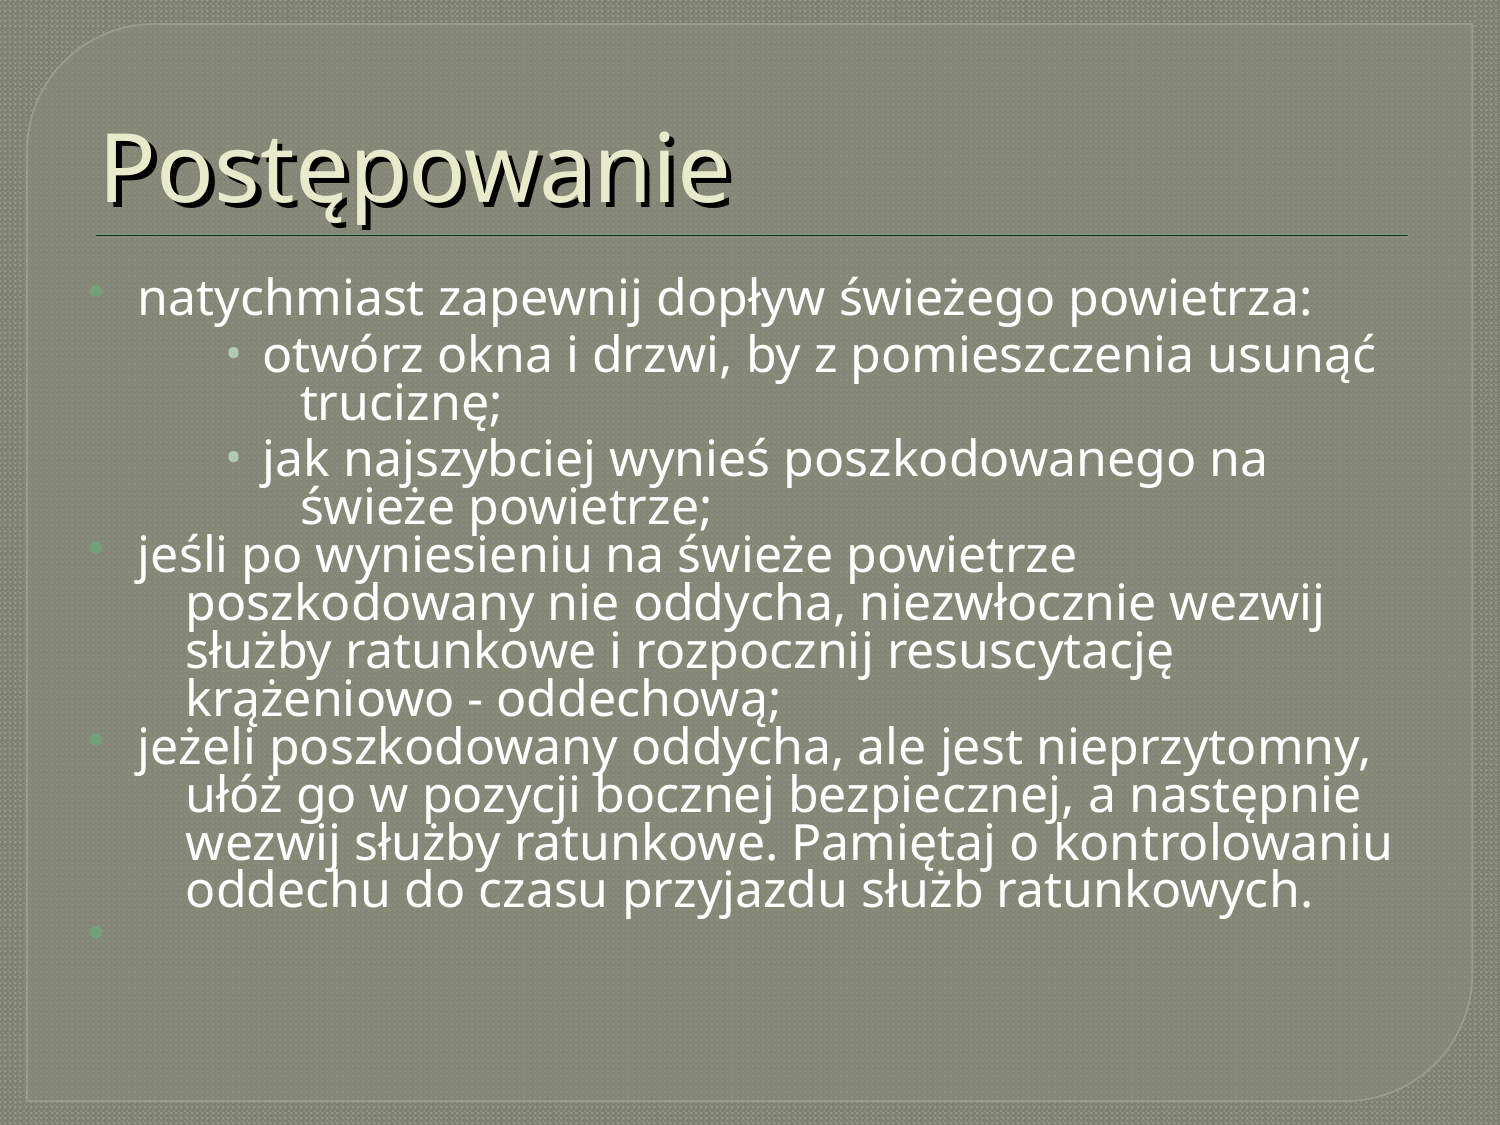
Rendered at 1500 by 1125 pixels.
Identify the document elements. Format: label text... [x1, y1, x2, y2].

title Postępowanie [75, 41, 1426, 230]
list natychmiast zapewnij dopływ świeżego powietrza: otwórz okna i drzwi, by z pomieszczenia usunąć truciznę; jak najszybciej wynieś poszkodowanego na świeże powietrze; jeśli po wyniesieniu na świeże powietrze poszkodowany nie oddycha, niezwłocznie wezwij służby ratunkowe i rozpocznij resuscytację krążeniowo ‑ oddechową; jeżeli poszkodowany oddycha, ale jest nieprzytomny, ułóż go w pozycji bocznej bezpiecznej, a następnie wezwij służby ratunkowe. Pamiętaj o kontrolowaniu oddechu do czasu przyjazdu służb ratunkowych. [75, 270, 1426, 1013]
